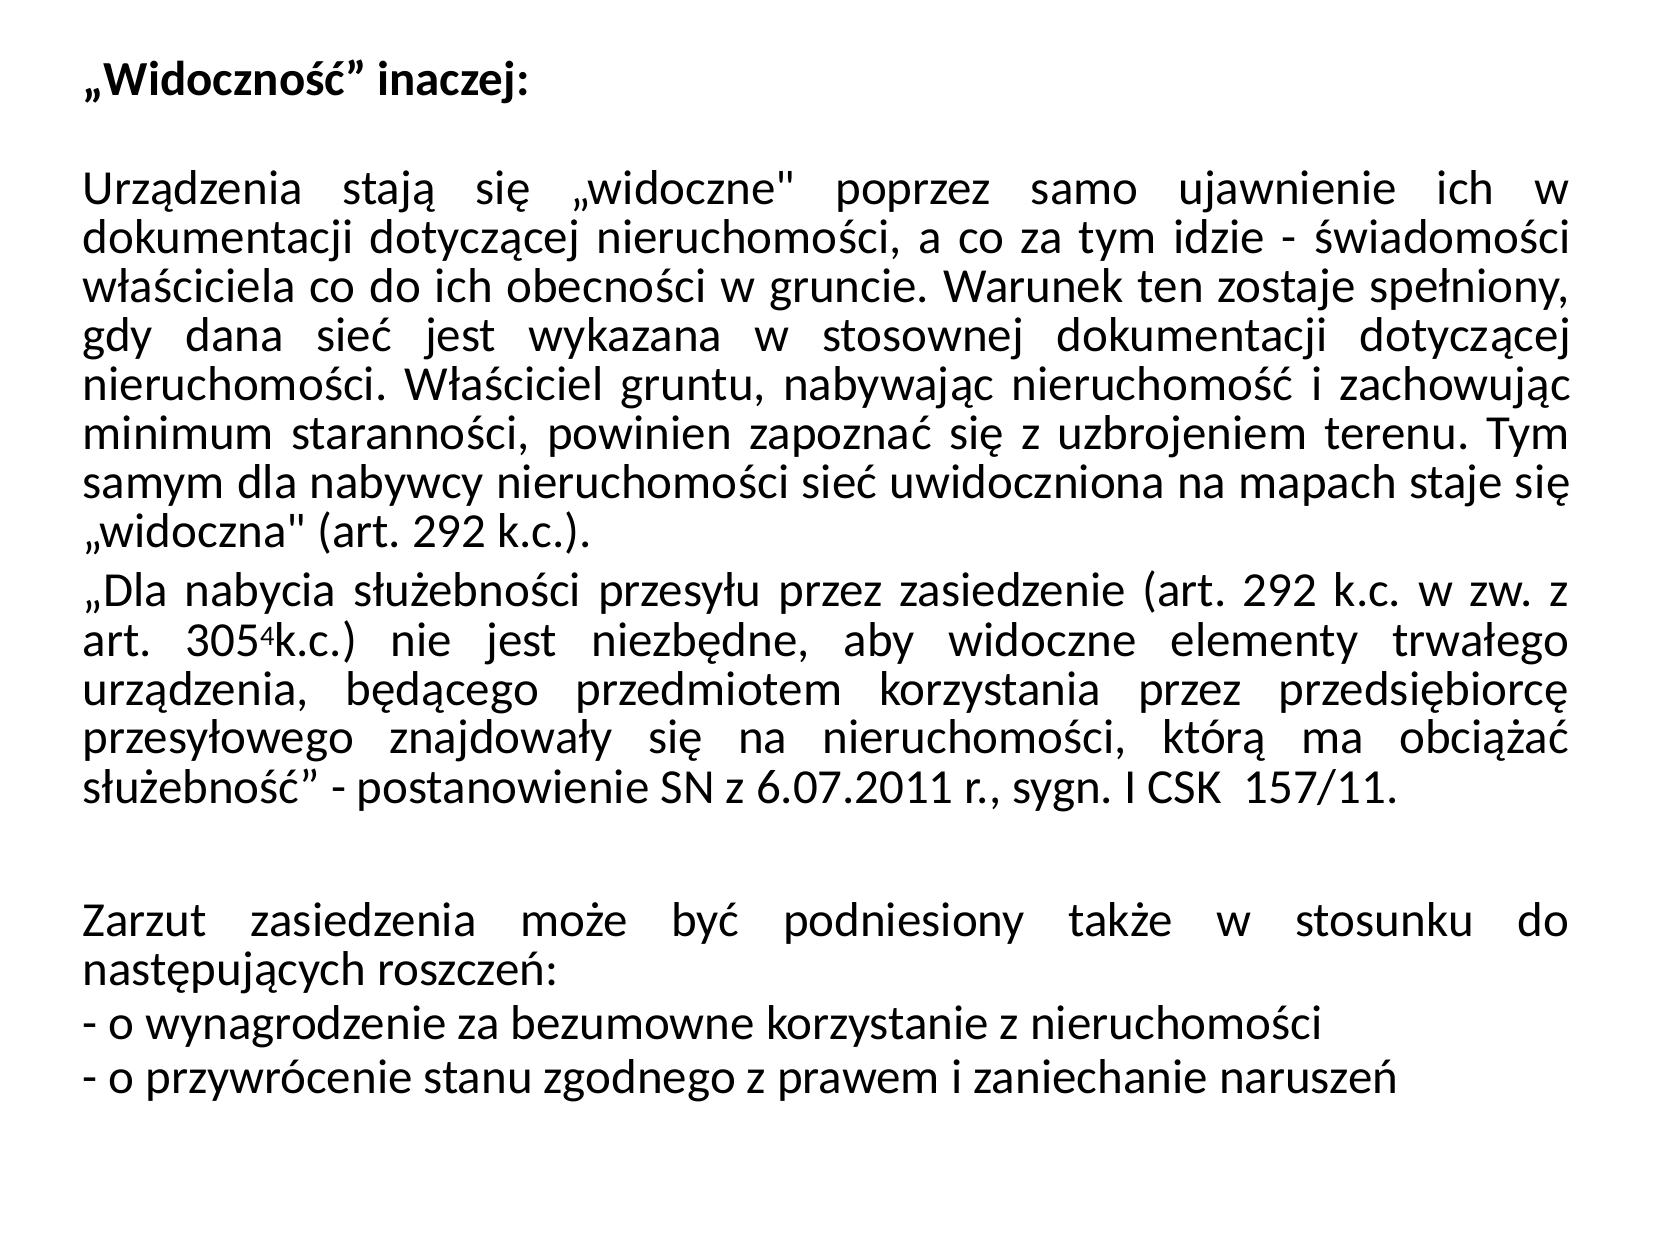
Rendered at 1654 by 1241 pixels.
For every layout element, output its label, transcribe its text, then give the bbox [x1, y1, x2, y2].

list „Widoczność” inaczej: Urządzenia stają się „widoczne" poprzez samo ujawnienie ich w dokumentacji dotyczącej nieruchomości, a co za tym idzie - świadomości właściciela co do ich obecności w gruncie. Warunek ten zostaje spełniony, gdy dana sieć jest wykazana w stosownej dokumentacji dotyczącej nieruchomości. Właściciel gruntu, nabywając nieruchomość i zachowując minimum staranności, powinien zapoznać się z uzbrojeniem terenu. Tym samym dla nabywcy nieruchomości sieć uwidoczniona na mapach staje się „widoczna" (art. 292 k.c.). „Dla nabycia służebności przesyłu przez zasiedzenie (art. 292 k.c. w zw. z art. 3054k.c.) nie jest niezbędne, aby widoczne elementy trwałego urządzenia, będącego przedmiotem korzystania przez przedsiębiorcę przesyłowego znajdowały się na nieruchomości, którą ma obciążać służebność” - postanowienie SN z 6.07.2011 r., sygn. I CSK 157/11. Zarzut zasiedzenia może być podniesiony także w stosunku do następujących roszczeń: - o wynagrodzenie za bezumowne korzystanie z nieruchomości - o przywrócenie stanu zgodnego z prawem i zaniechanie naruszeń [82, 59, 1571, 1109]
